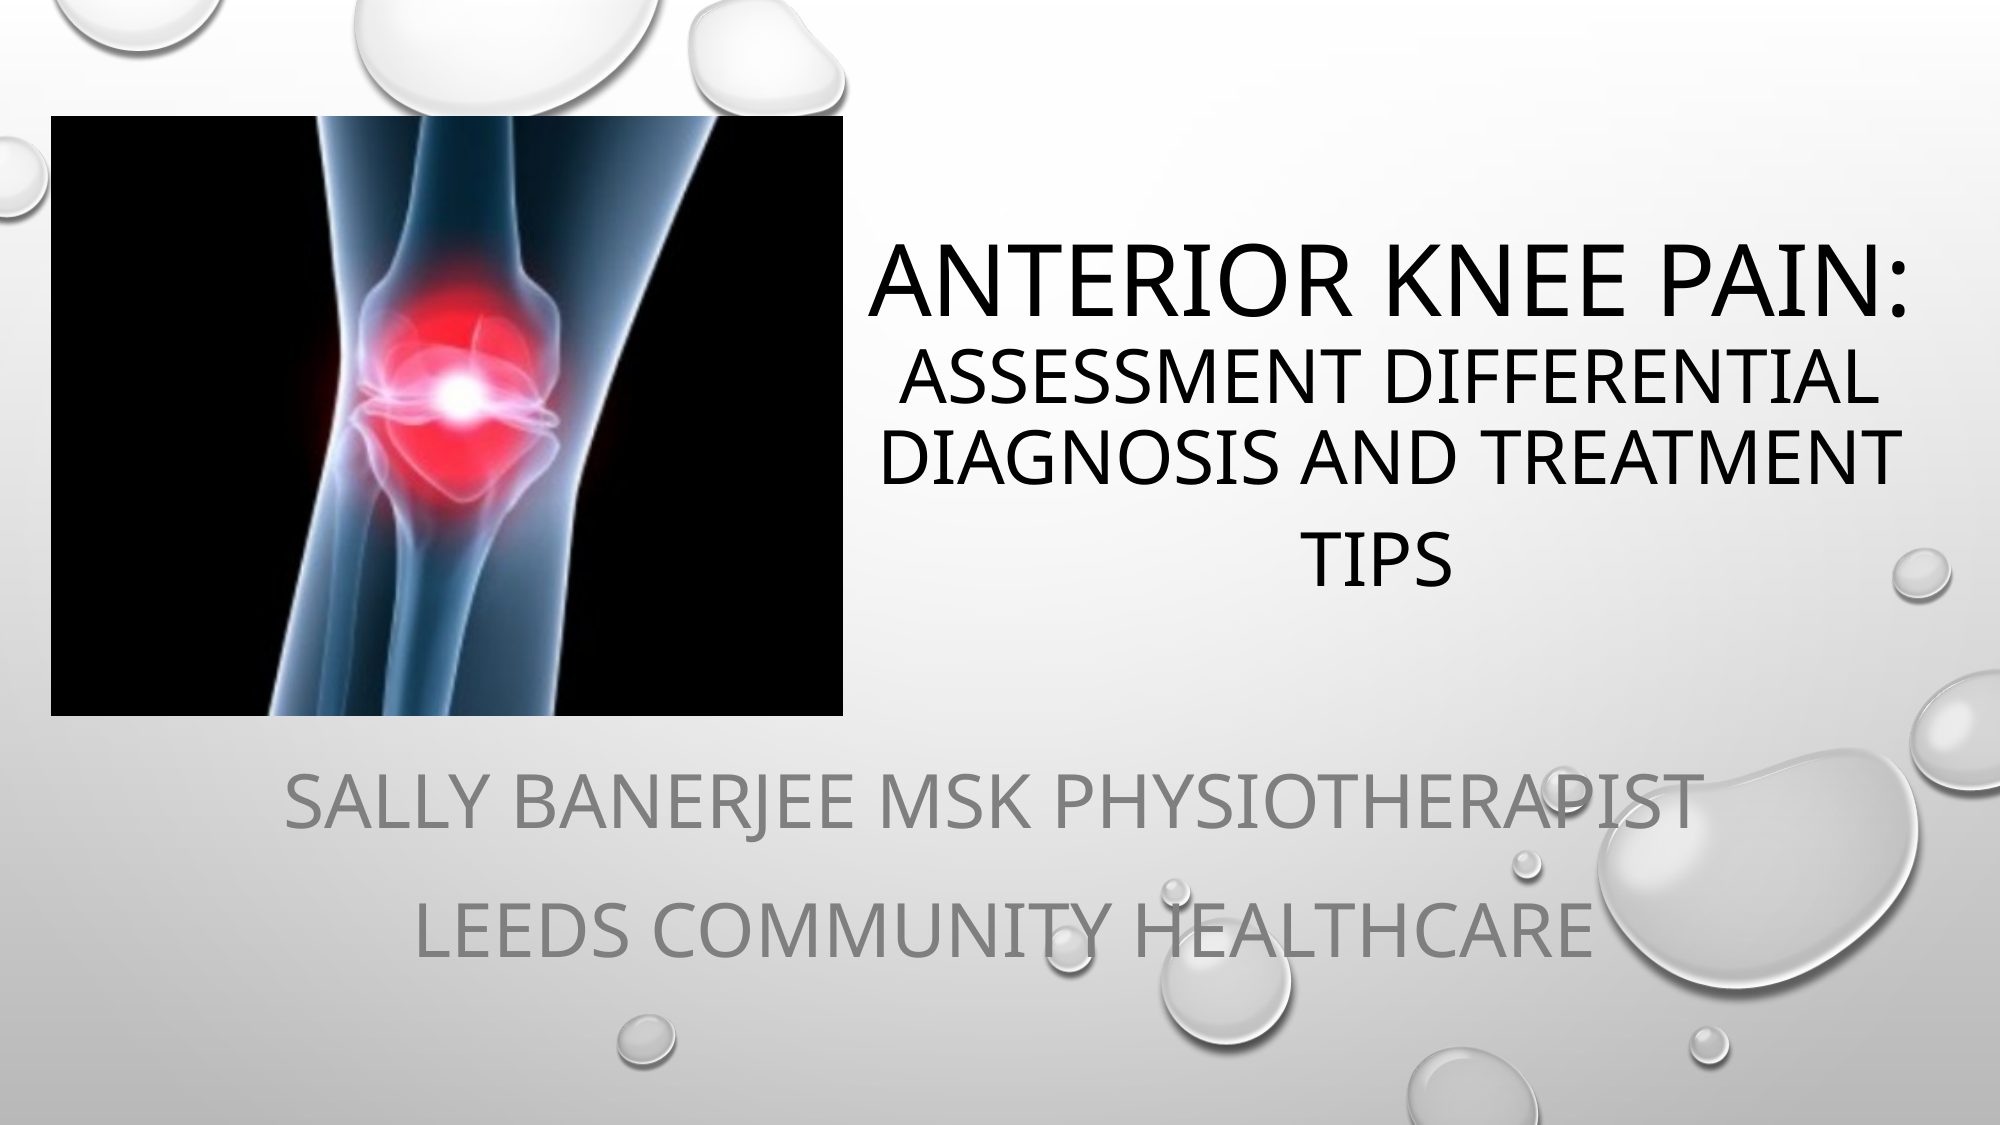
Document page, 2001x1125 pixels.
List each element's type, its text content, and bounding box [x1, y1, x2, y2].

picture [51, 116, 780, 716]
title Anterior knee pain: Assessment differential diagnosis and treatment tips [780, 96, 2000, 736]
subtitle Sally Banerjee MSK Physiotherapist Leeds Community Healthcare [195, 652, 1815, 1077]
